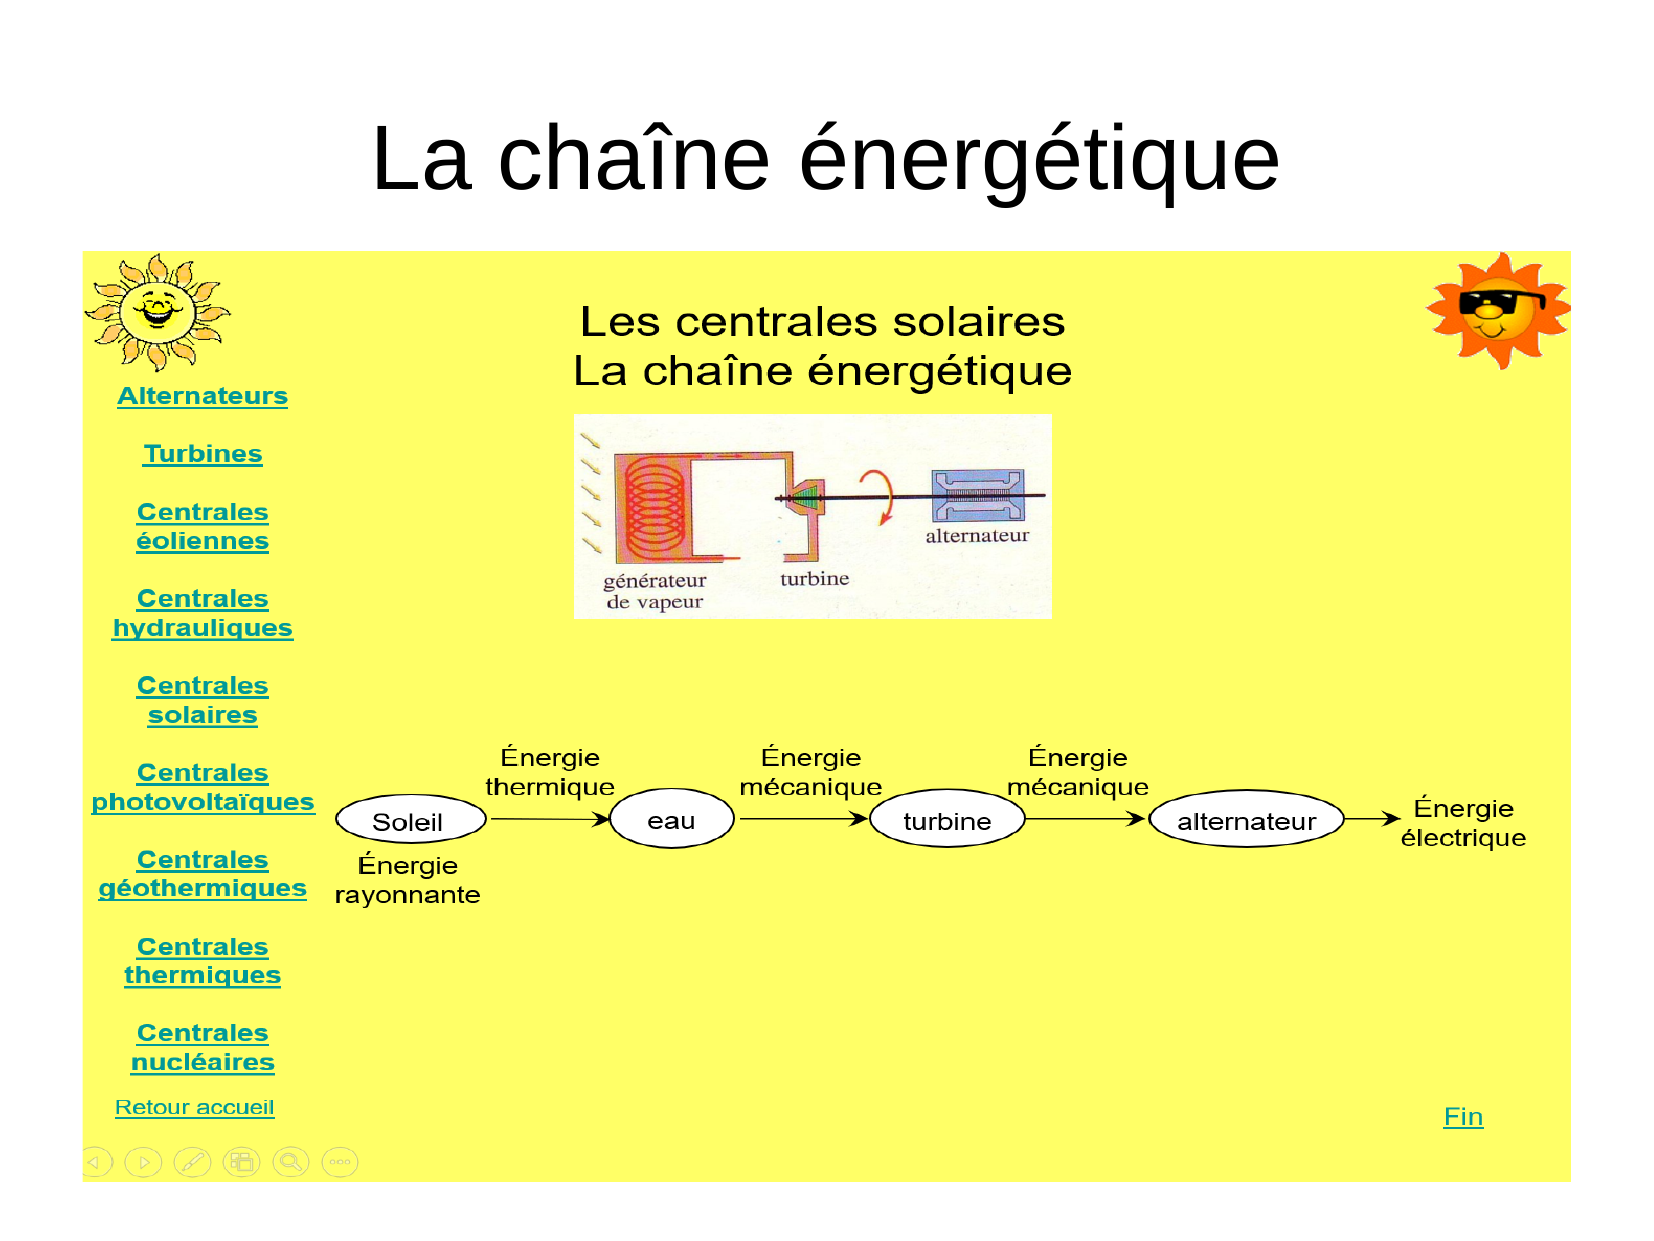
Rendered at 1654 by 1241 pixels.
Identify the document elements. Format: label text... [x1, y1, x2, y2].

picture [82, 251, 1571, 1182]
title La chaîne énergétique [82, 49, 1571, 251]
